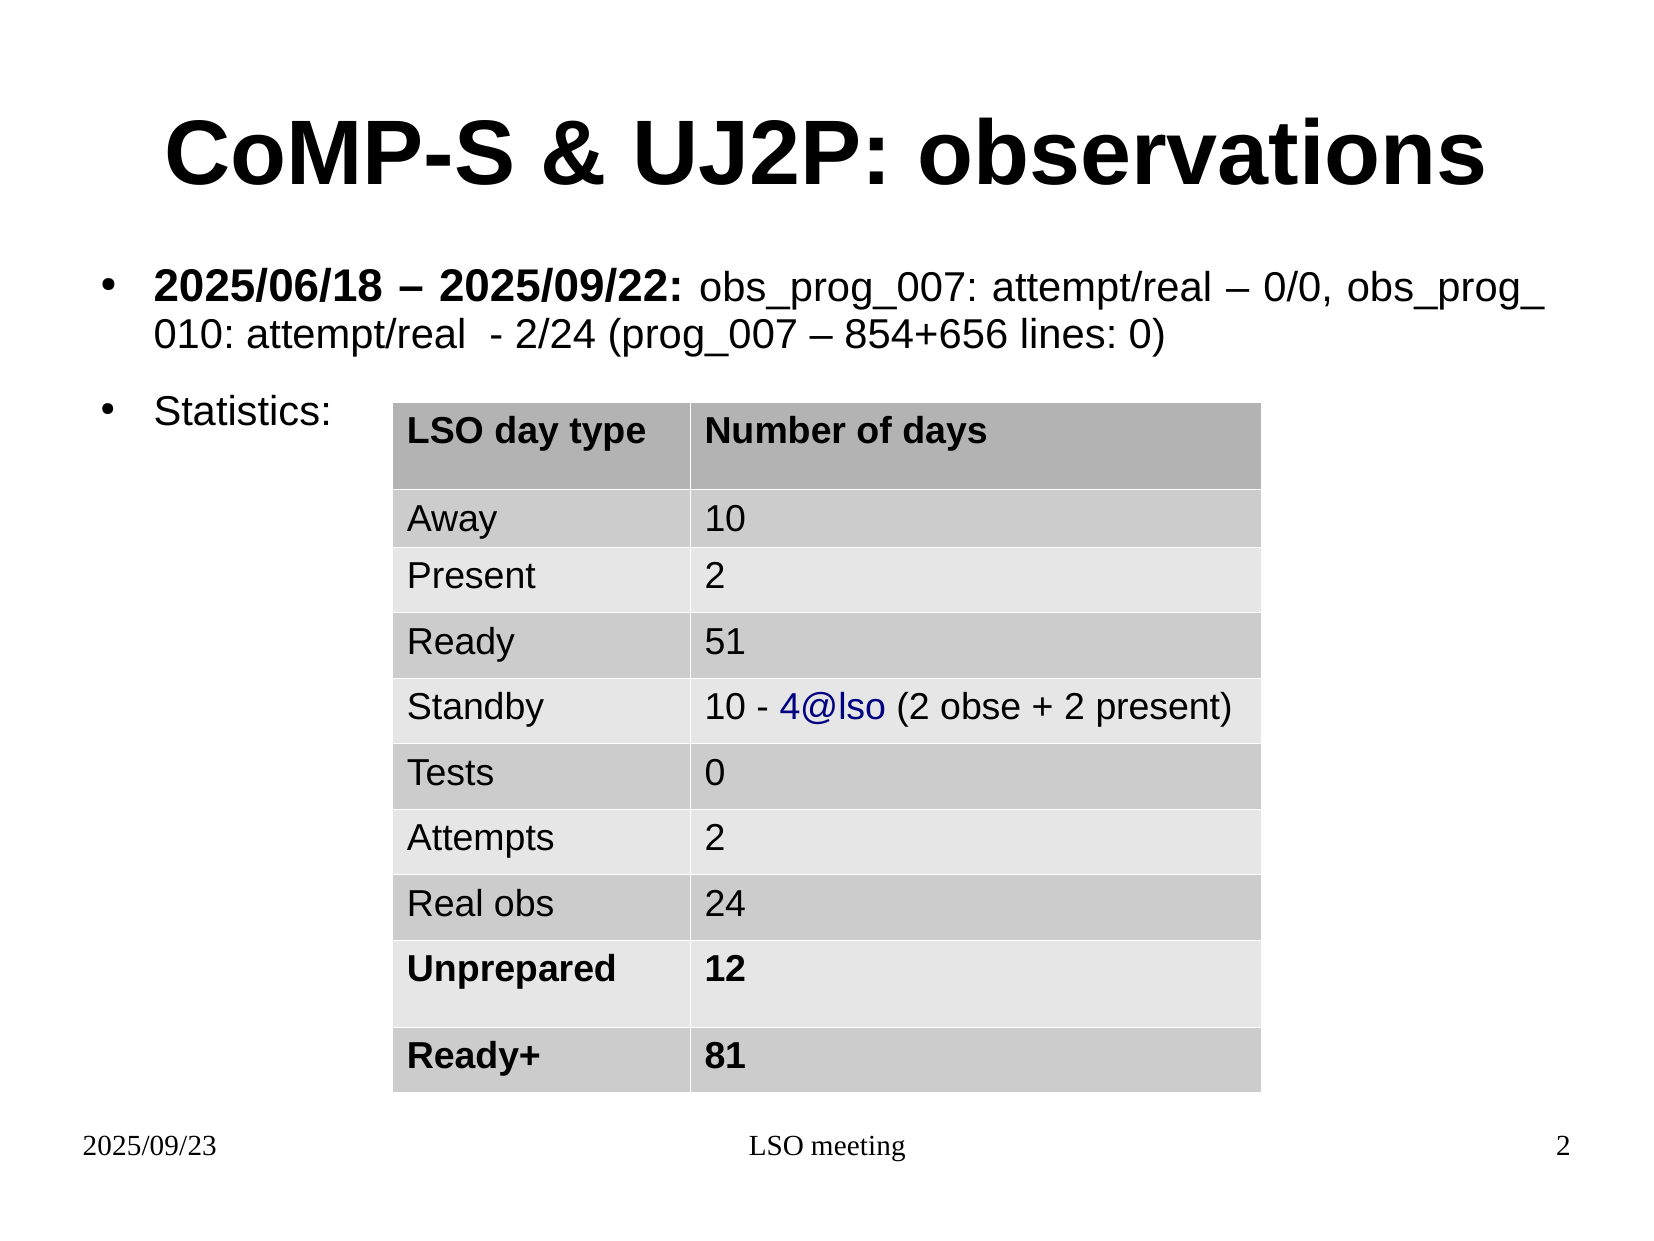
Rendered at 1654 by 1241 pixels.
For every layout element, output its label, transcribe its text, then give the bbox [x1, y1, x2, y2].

table_cell 51 [691, 613, 1261, 678]
title CoMP-S & UJ2P: observations [82, 49, 1571, 257]
table_cell Attempts [393, 810, 690, 874]
table_cell 10 [691, 490, 1261, 547]
table_cell 24 [691, 875, 1261, 940]
table_cell 10 - 4@lso (2 obse + 2 present) [691, 679, 1261, 743]
table_cell Ready+ [393, 1028, 690, 1092]
table_cell Tests [393, 744, 690, 809]
table_cell Ready [393, 613, 690, 678]
table_cell Real obs [393, 875, 690, 940]
table_cell 81 [691, 1028, 1261, 1092]
table_cell Unprepared [393, 941, 690, 1027]
table_cell Standby [393, 679, 690, 743]
table_cell 12 [691, 941, 1261, 1027]
table_cell 2 [691, 548, 1261, 612]
table_cell 0 [691, 744, 1261, 809]
table_cell 2 [691, 810, 1261, 874]
table_header LSO day type [393, 403, 690, 489]
list 2025/06/18 – 2025/09/22: obs_prog_007: attempt/real – 0/0, obs_prog_ 010: attempt/real - 2/24 (prog_007 – 854+656 lines: 0) Statistics: [82, 183, 1546, 1126]
table_cell Away [393, 490, 690, 547]
table_header Number of days [691, 403, 1261, 489]
table_cell Present [393, 548, 690, 612]
